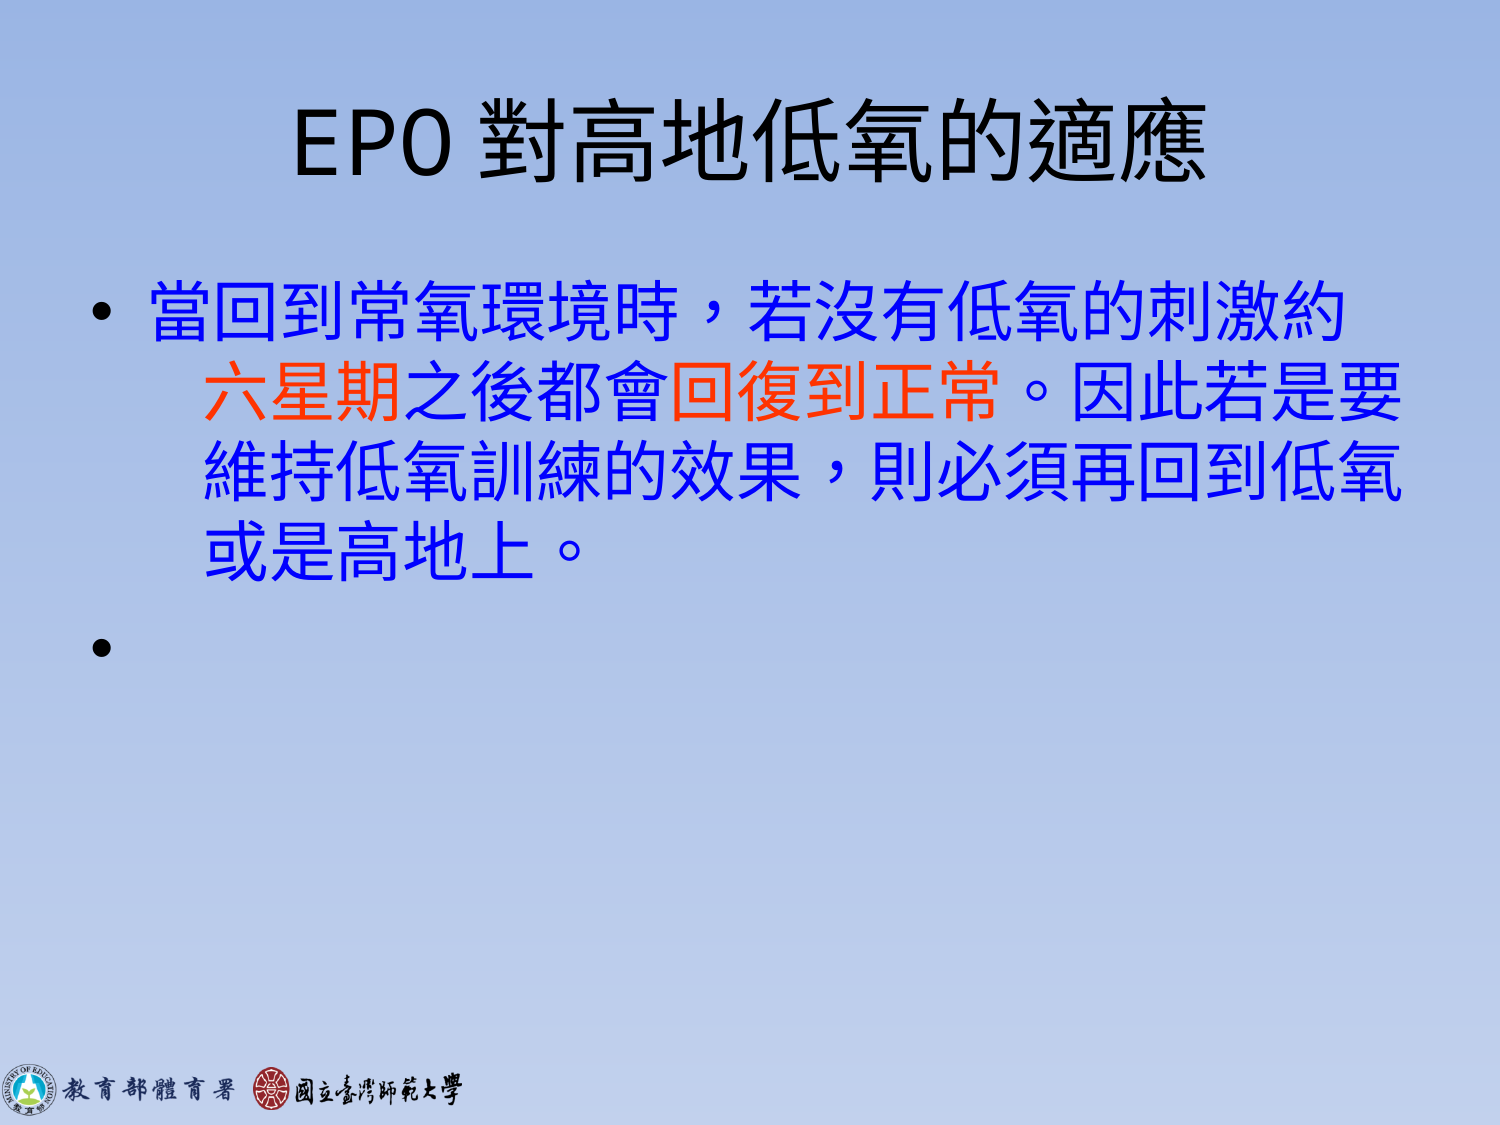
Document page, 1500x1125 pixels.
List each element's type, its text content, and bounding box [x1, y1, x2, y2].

title EPO對高地低氧的適應 [75, 45, 1426, 233]
list 當回到常氧環境時，若沒有低氧的刺激約六星期之後都會回復到正常。因此若是要維持低氧訓練的效果，則必須再回到低氧或是高地上。 [75, 262, 1426, 1005]
